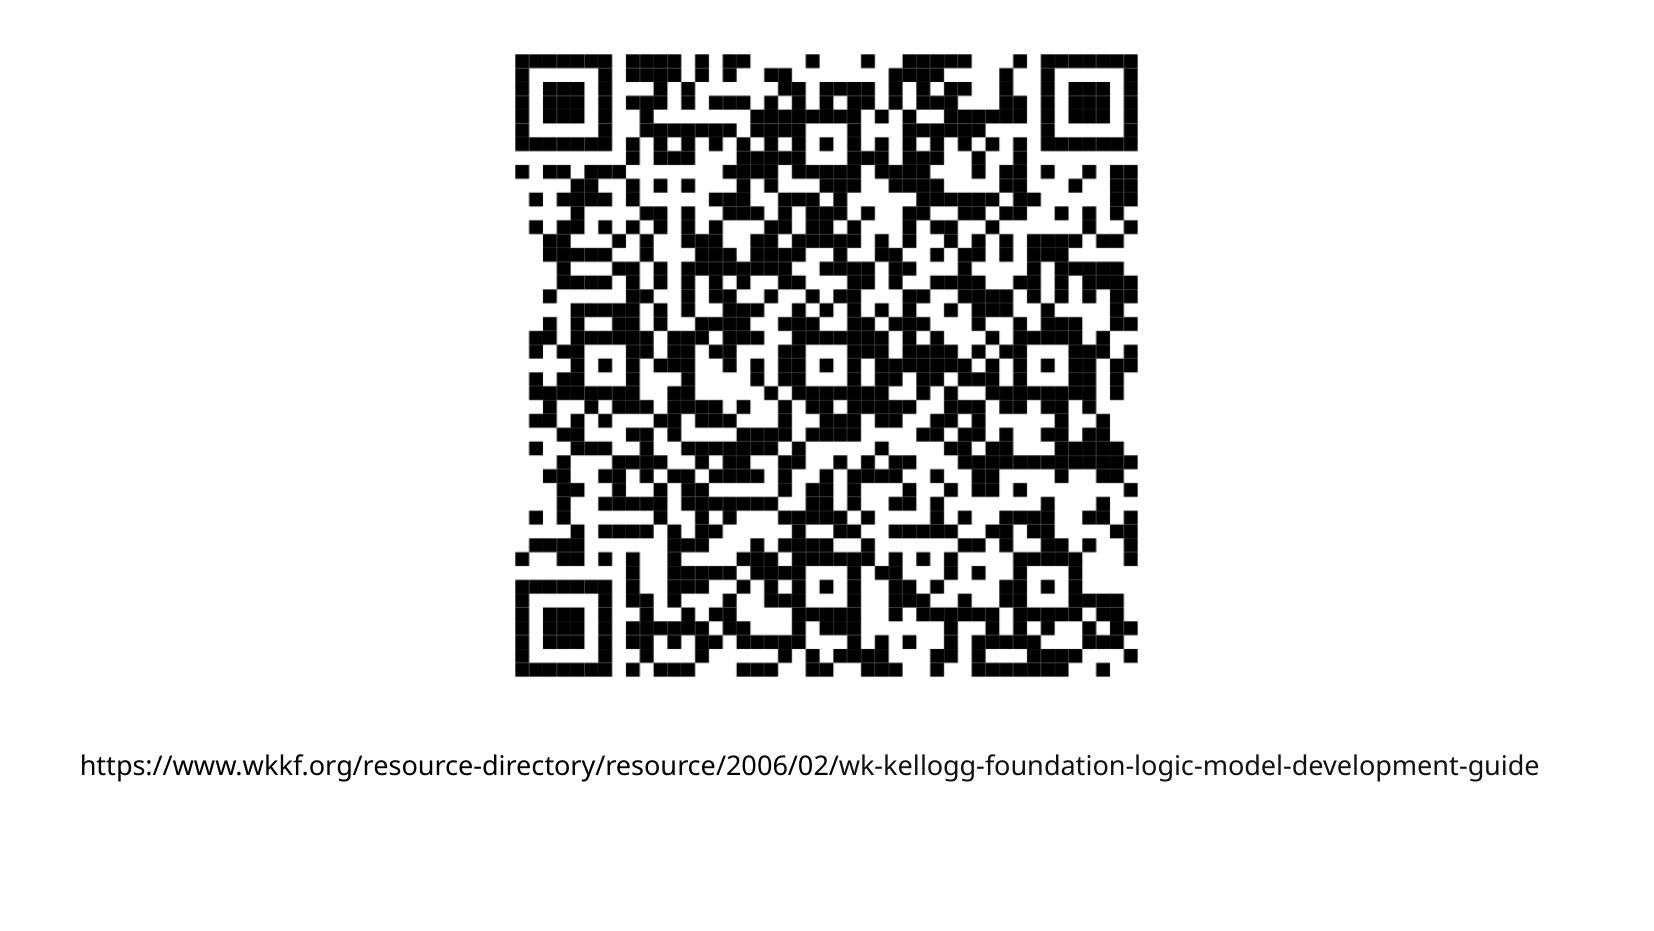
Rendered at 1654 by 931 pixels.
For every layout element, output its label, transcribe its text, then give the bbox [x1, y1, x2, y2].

picture [460, 0, 1193, 732]
text_box https://www.wkkf.org/resource-directory/resource/2006/02/wk-kellogg-foundation-logic-model-development-guide [64, 739, 1654, 831]
